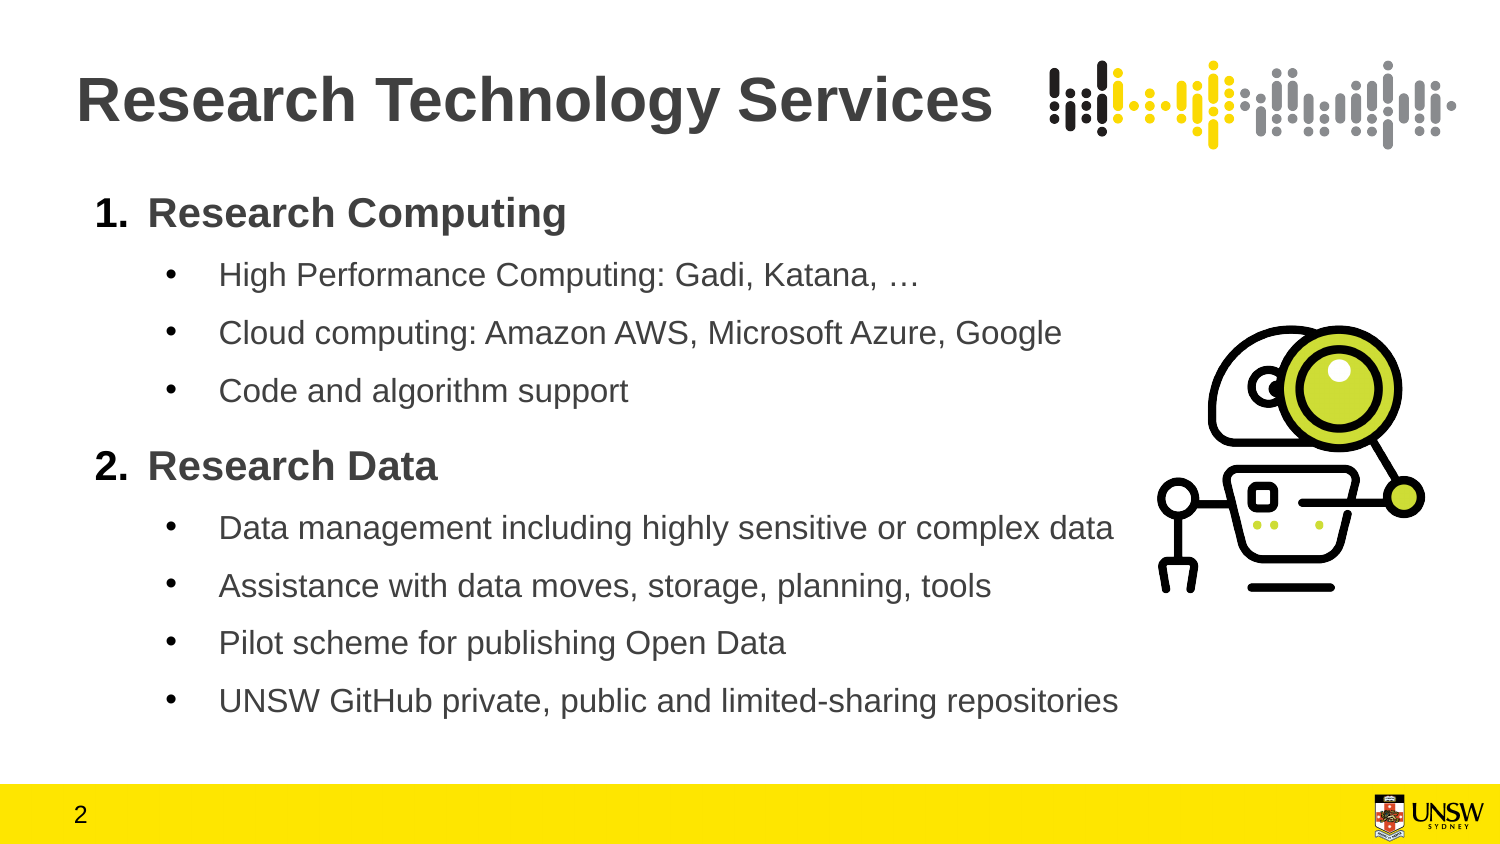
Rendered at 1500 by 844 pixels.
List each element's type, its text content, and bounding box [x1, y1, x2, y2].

picture [1139, 283, 1450, 594]
title Research Technology Services [76, 59, 1043, 136]
picture [0, 784, 1500, 844]
text_box <number> [59, 791, 219, 839]
list Research Computing High Performance Computing: Gadi, Katana, … Cloud computing: Amazon AWS, Microsoft Azure, Google Code and algorithm support Research Data Data management including highly sensitive or complex data Assistance with data moves, storage, planning, tools Pilot scheme for publishing Open Data UNSW GitHub private, public and limited-sharing repositories [76, 185, 1134, 745]
picture [1043, 53, 1460, 157]
